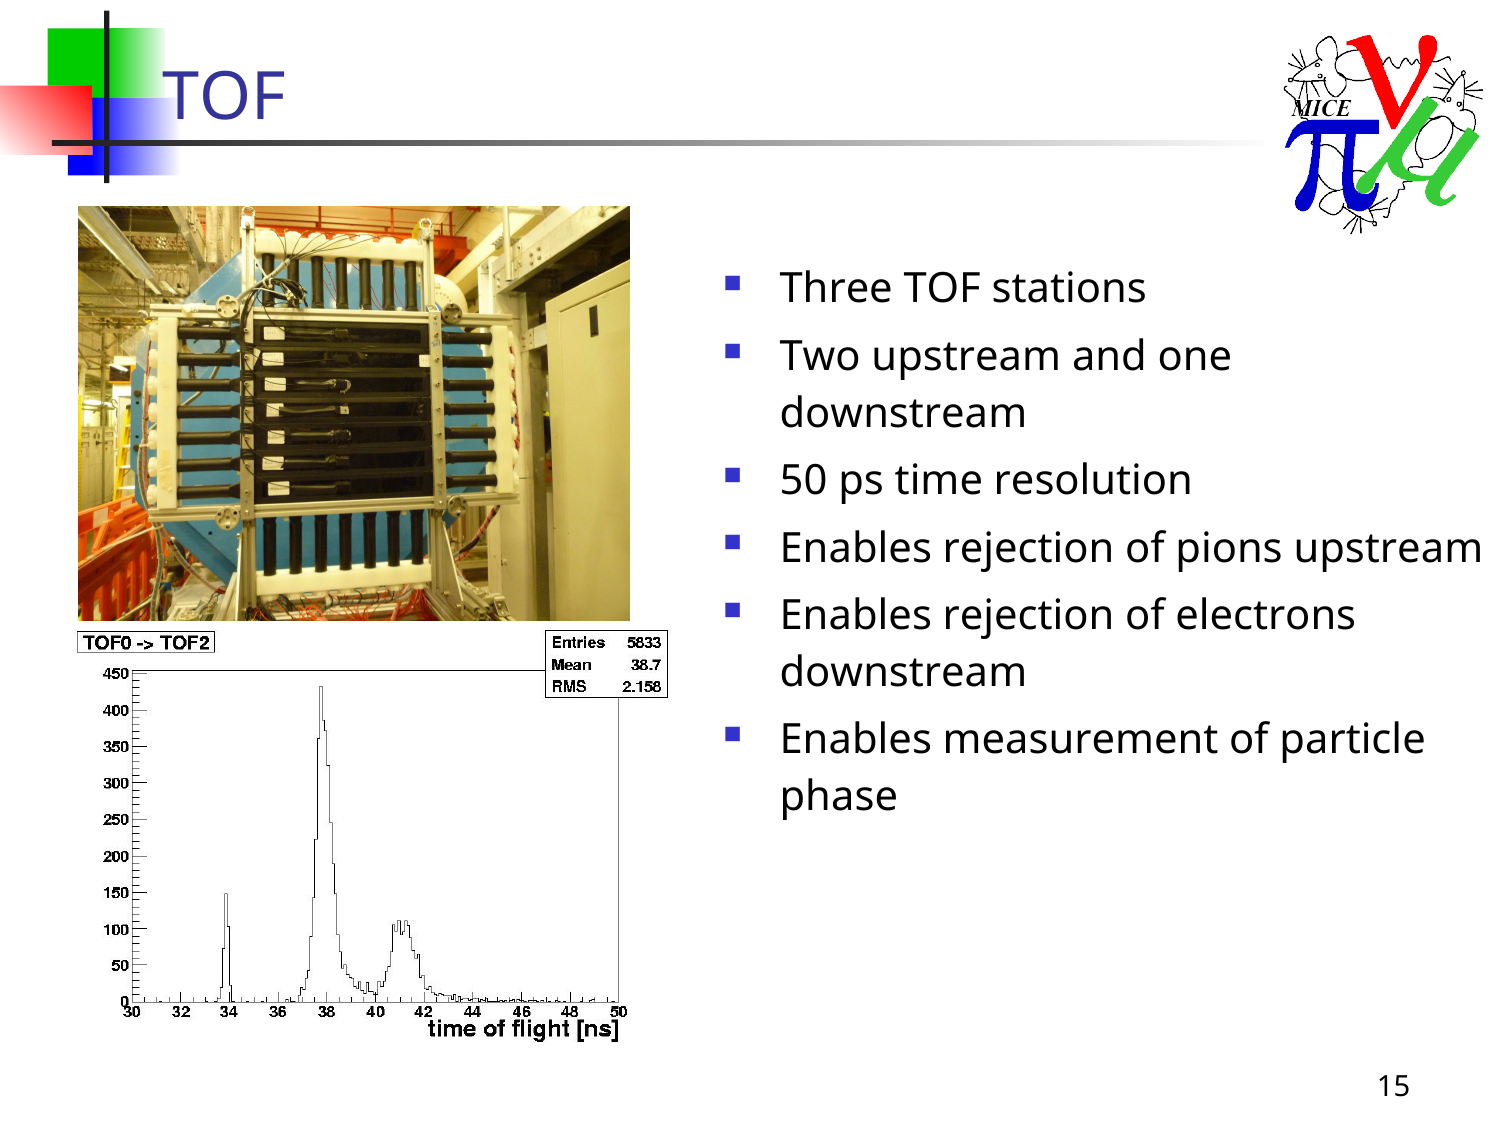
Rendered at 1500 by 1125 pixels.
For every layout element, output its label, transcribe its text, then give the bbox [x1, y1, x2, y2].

title TOF [162, 0, 1441, 188]
picture [71, 629, 680, 1043]
picture [1264, 5, 1500, 250]
list Three TOF stations Two upstream and one downstream 50 ps time resolution Enables rejection of pions upstream Enables rejection of electrons downstream Enables measurement of particle phase [708, 250, 1500, 808]
picture [78, 206, 630, 621]
